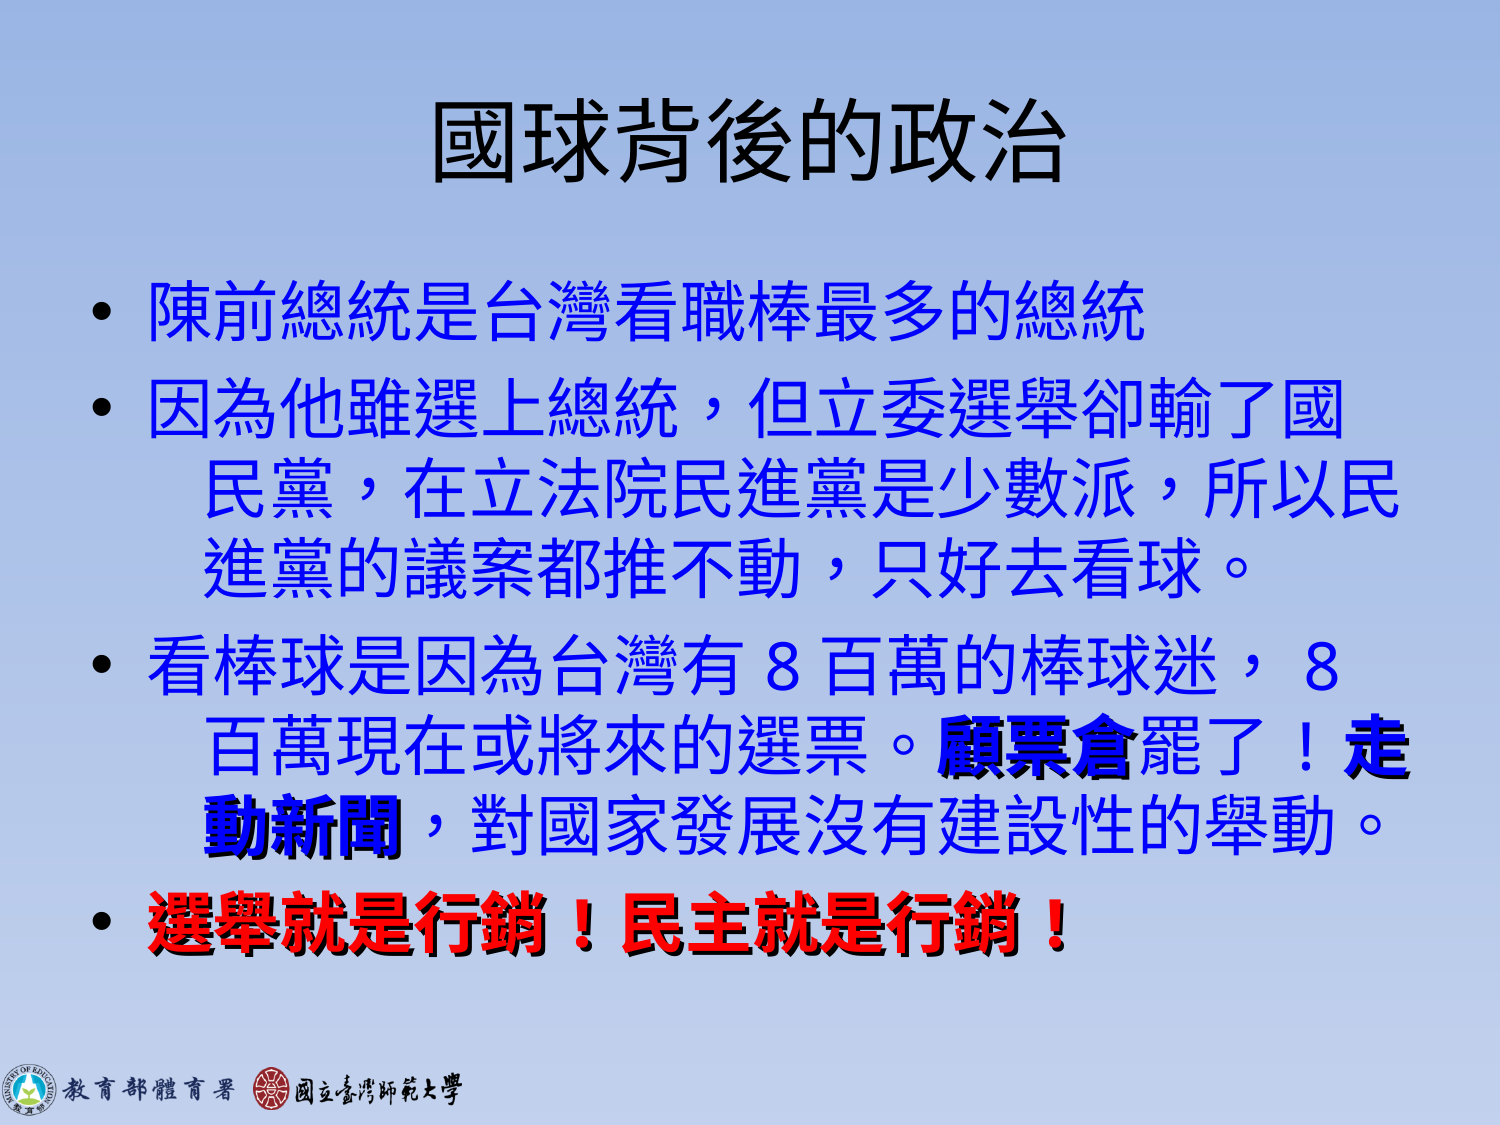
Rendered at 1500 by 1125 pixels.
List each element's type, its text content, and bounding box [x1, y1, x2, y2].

list 陳前總統是台灣看職棒最多的總統 因為他雖選上總統，但立委選舉卻輸了國民黨，在立法院民進黨是少數派，所以民進黨的議案都推不動，只好去看球。 看棒球是因為台灣有8百萬的棒球迷，8百萬現在或將來的選票。顧票倉罷了!走動新聞，對國家發展沒有建設性的舉動。 選舉就是行銷!民主就是行銷! [75, 262, 1426, 1005]
title 國球背後的政治 [75, 45, 1426, 233]
